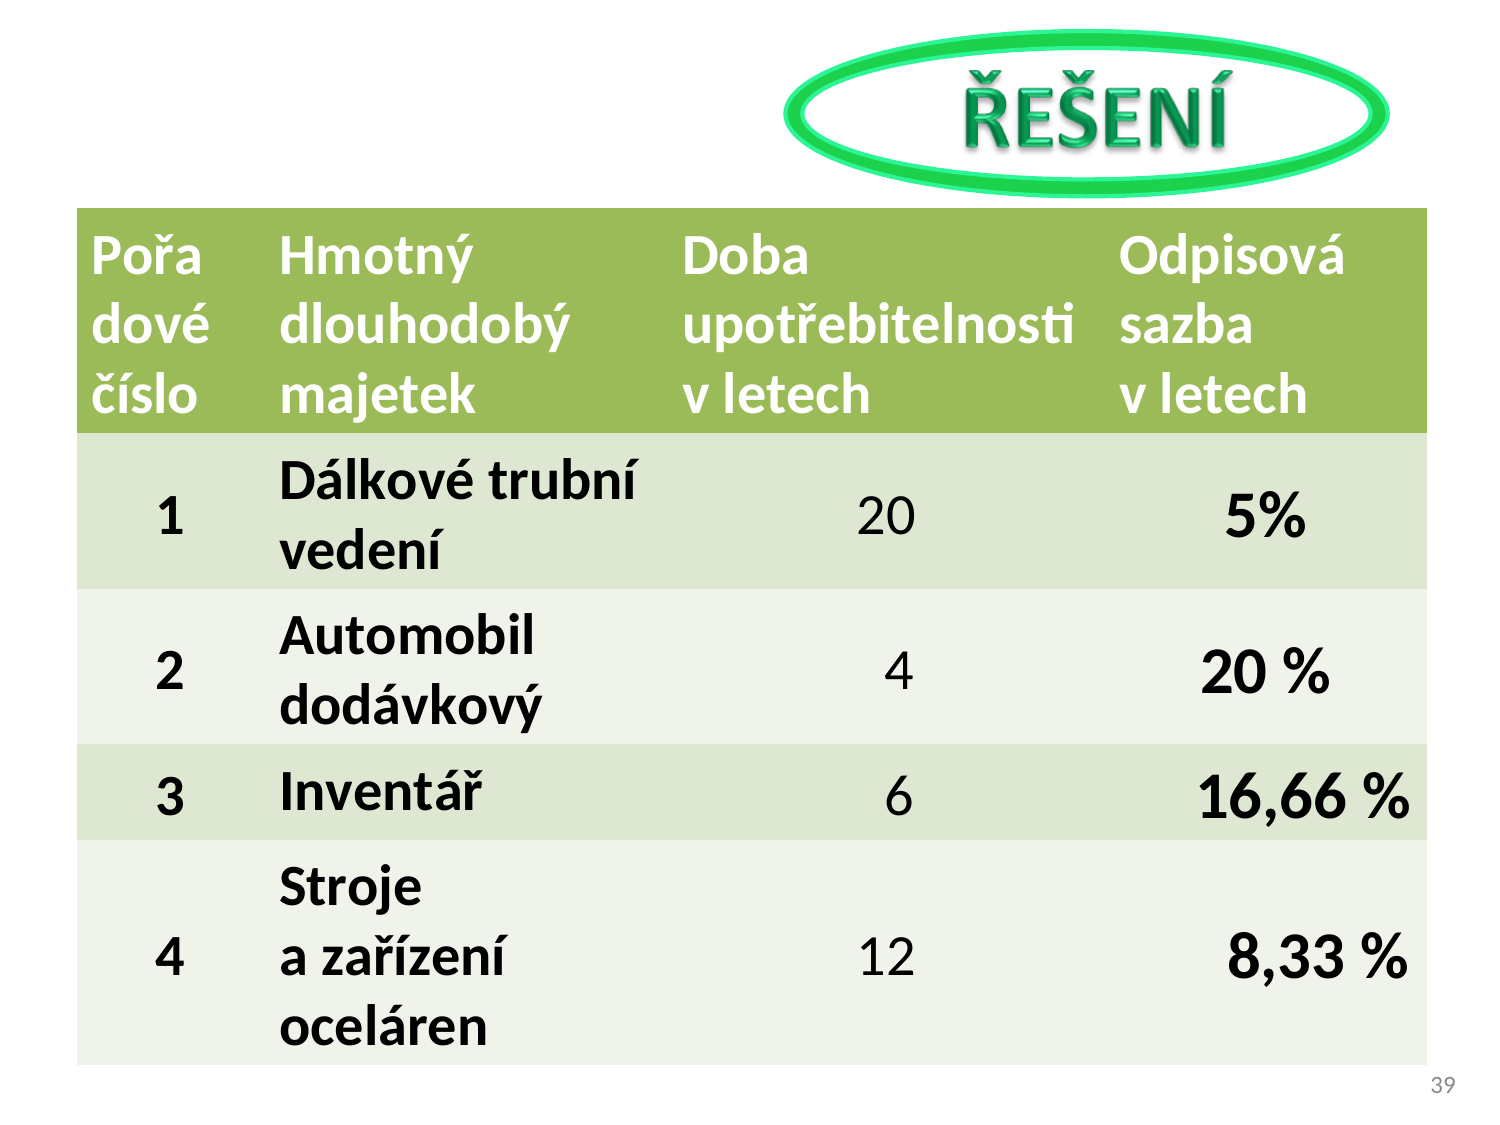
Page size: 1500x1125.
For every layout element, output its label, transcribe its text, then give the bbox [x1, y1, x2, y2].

table_cell 5% [1104, 433, 1427, 589]
table_header Hmotný dlouhodobý majetek [264, 208, 667, 433]
text_box <číslo> [1074, 1042, 1471, 1125]
table_cell Inventář [264, 744, 667, 840]
table_cell 8,33 % [1104, 840, 1427, 1042]
table_cell Dálkové trubní vedení [264, 433, 667, 589]
table_cell 1 [77, 433, 264, 589]
table_cell Stroje a zařízení oceláren [264, 840, 667, 1065]
table_cell 4 [77, 840, 264, 1065]
table_header Pořa dové číslo [77, 208, 264, 433]
text_box [1351, 74, 1388, 154]
table_cell 16,66 % [1104, 744, 1427, 840]
table_header Odpisová sazba v letech [1104, 208, 1427, 433]
table_header Doba upotřebitelnosti v letech [667, 208, 1104, 433]
table_cell 4 [667, 589, 1104, 744]
table_cell 3 [77, 744, 264, 840]
table_cell Automobil dodávkový [264, 589, 667, 744]
table_cell 12 [667, 840, 1104, 1065]
picture [715, 24, 1351, 217]
table_cell 2 [77, 589, 264, 744]
table_cell 20 % [1104, 589, 1427, 744]
table_cell 20 [667, 433, 1104, 589]
table_cell 6 [667, 744, 1104, 840]
